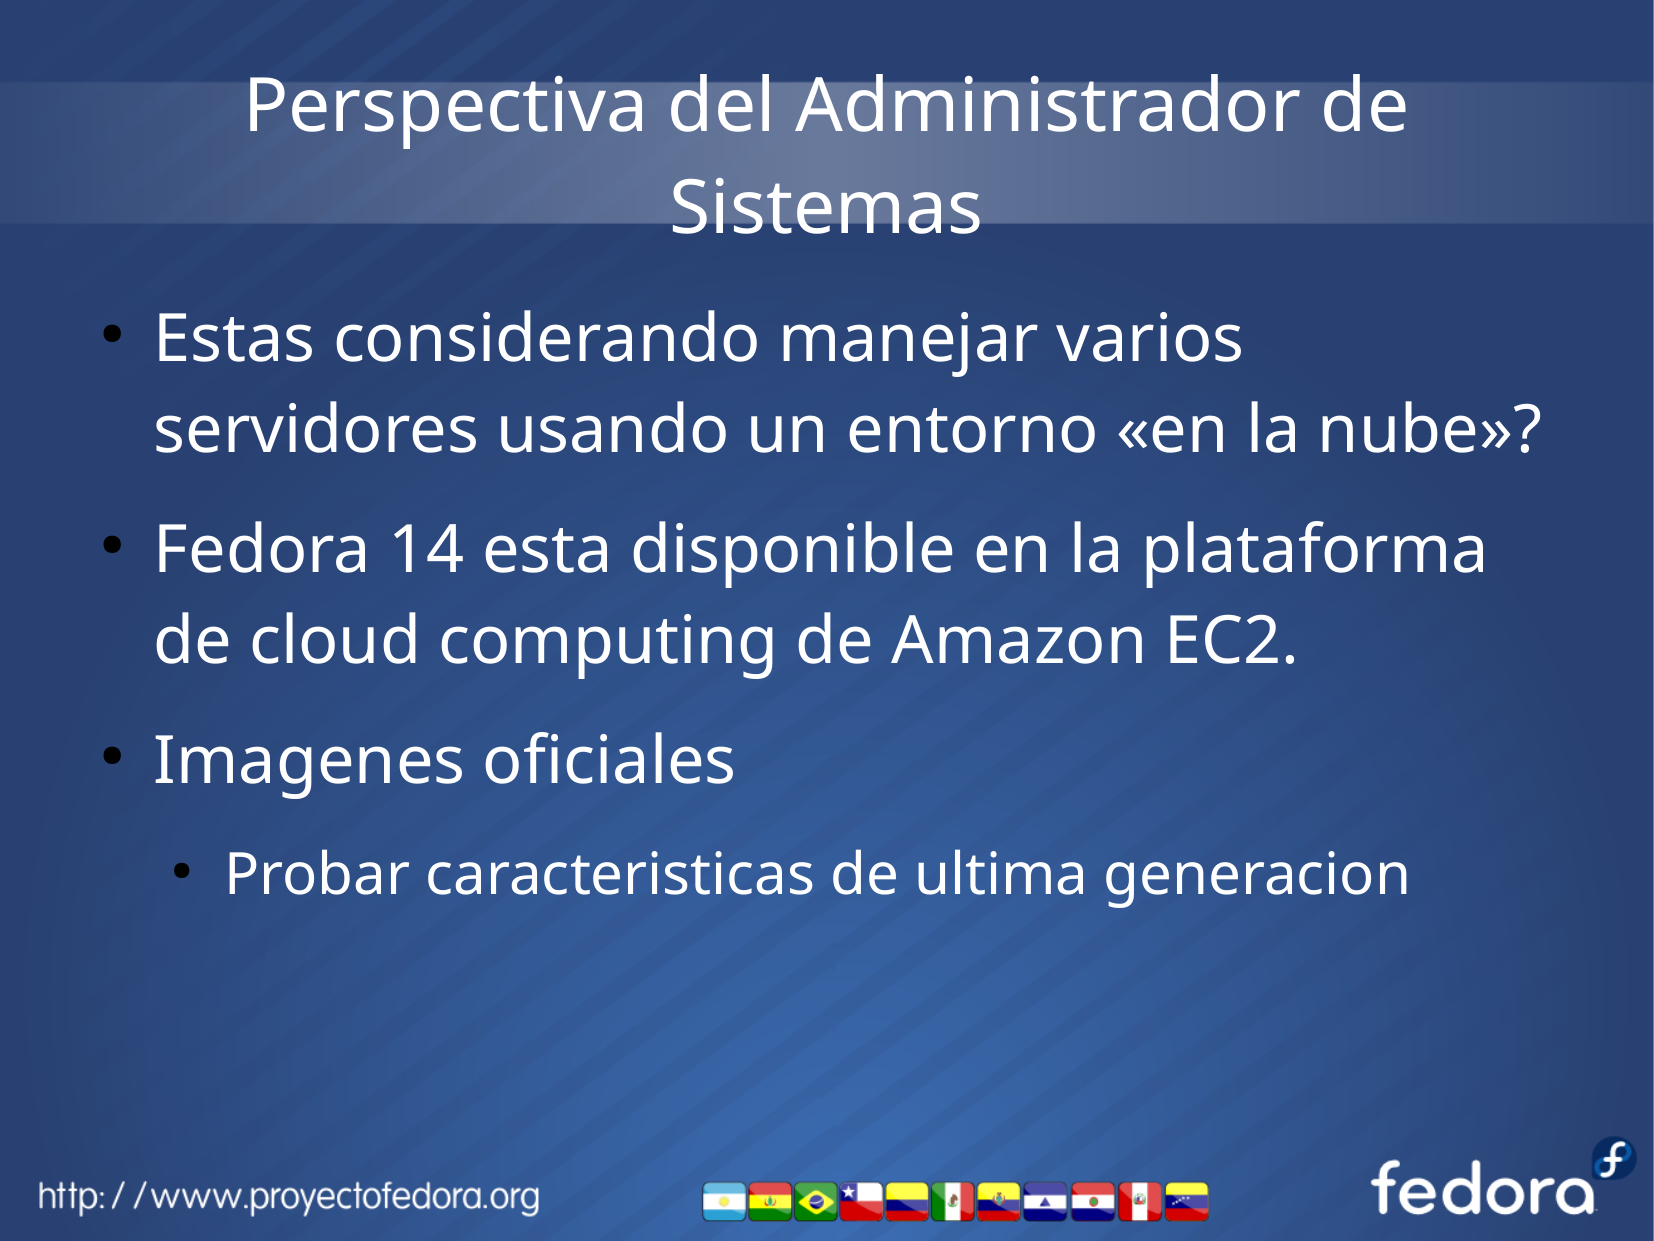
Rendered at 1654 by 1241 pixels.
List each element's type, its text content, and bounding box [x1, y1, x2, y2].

list Estas considerando manejar varios servidores usando un entorno «en la nube»? Fedora 14 esta disponible en la plataforma de cloud computing de Amazon EC2. Imagenes oficiales Probar caracteristicas de ultima generacion [82, 290, 1571, 1094]
picture [0, 0, 1654, 1241]
title Perspectiva del Administrador de Sistemas [82, 56, 1571, 250]
